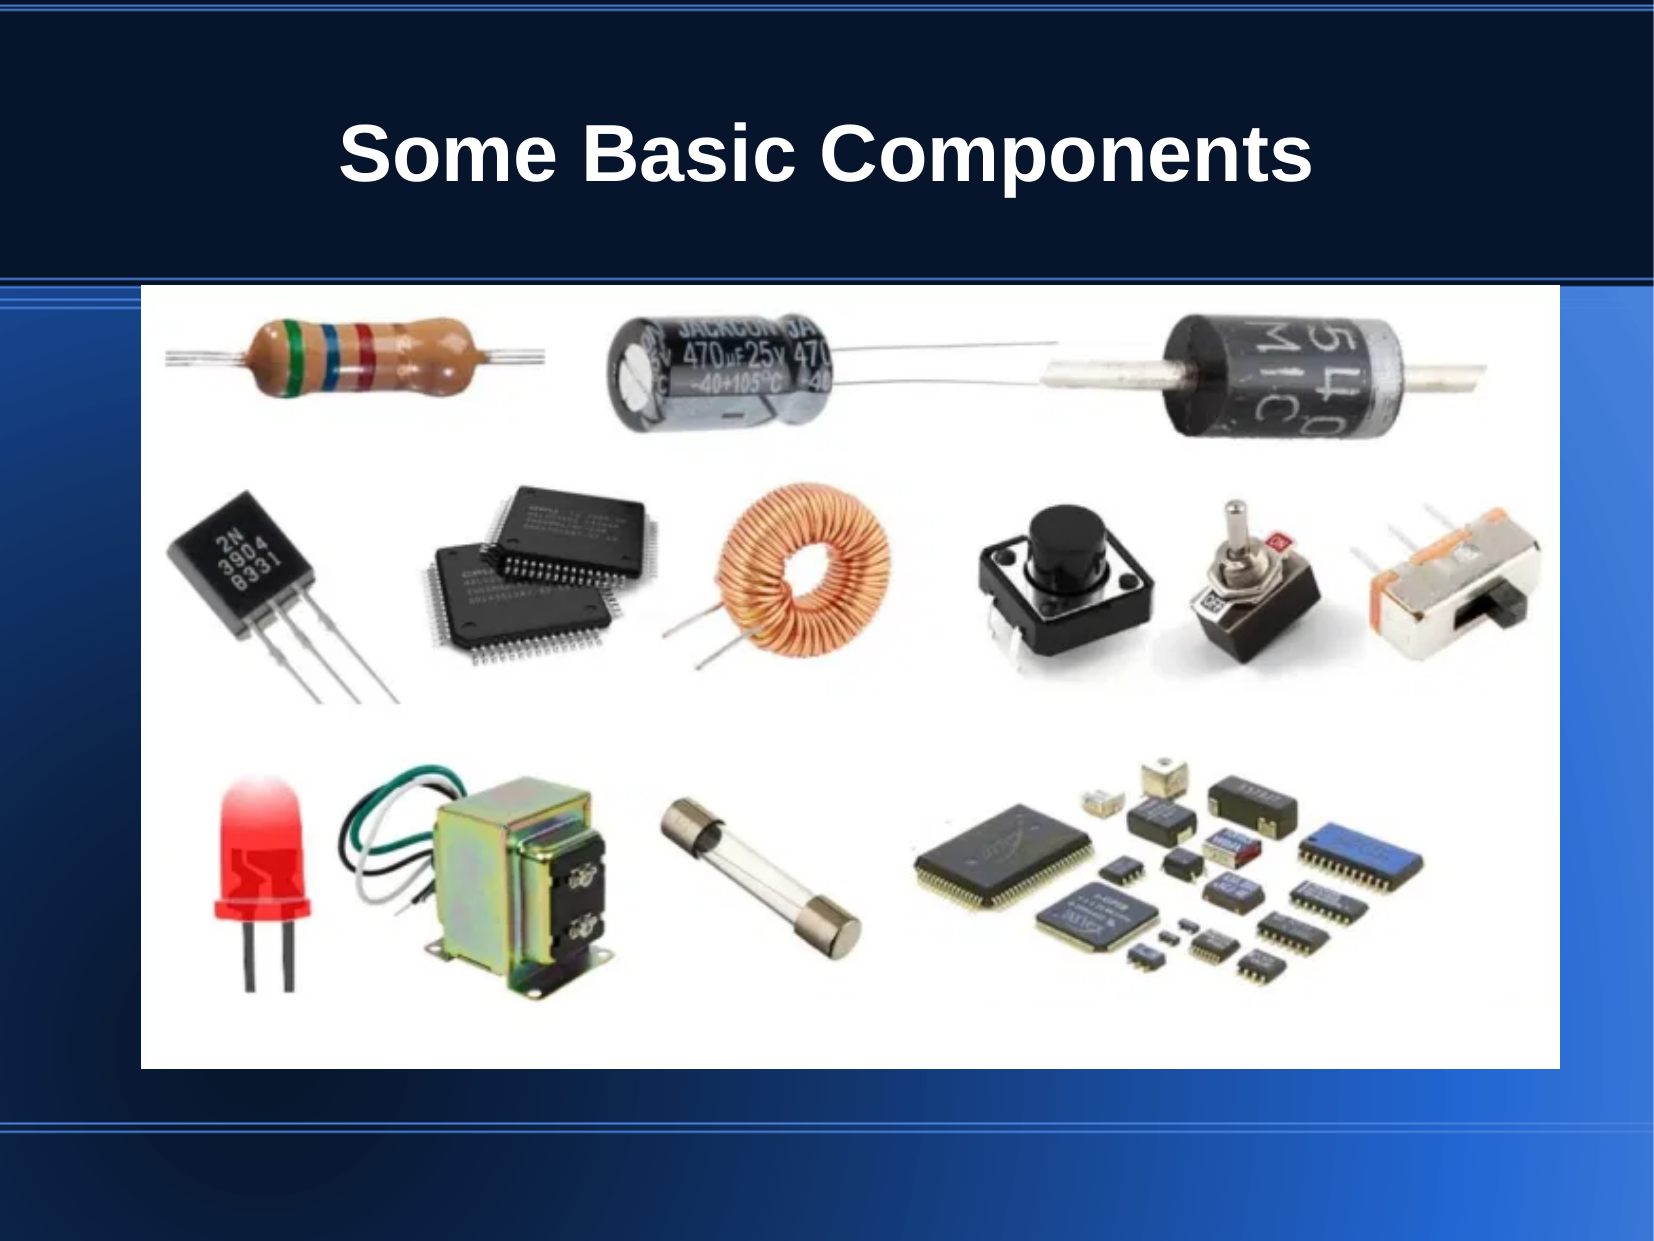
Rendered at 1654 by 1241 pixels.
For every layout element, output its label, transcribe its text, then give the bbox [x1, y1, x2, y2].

title Some Basic Components [82, 49, 1571, 257]
picture [0, 0, 1654, 1241]
